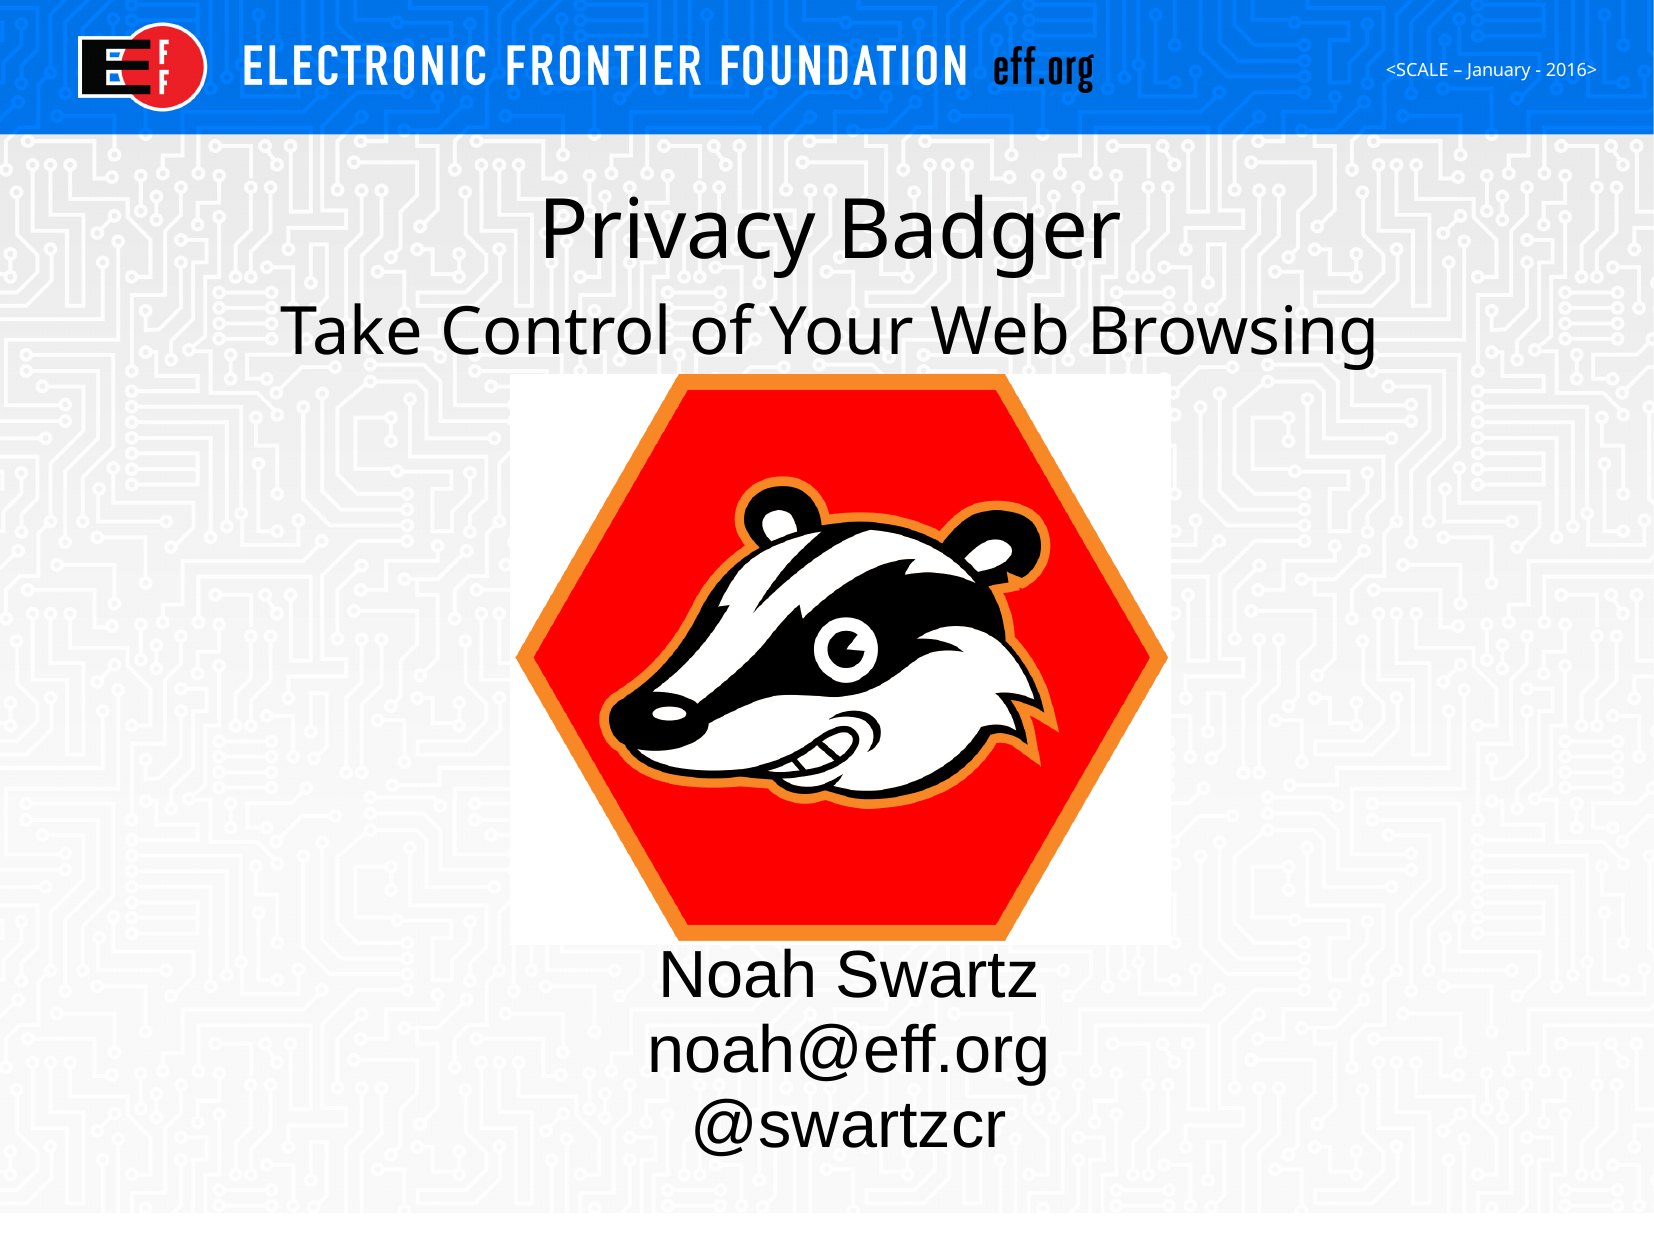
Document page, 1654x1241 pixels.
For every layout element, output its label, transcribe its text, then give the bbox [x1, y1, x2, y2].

subtitle Noah Swartz noah@eff.org @swartzcr [105, 930, 1594, 1170]
picture [0, 0, 1654, 1213]
title Privacy Badger Take Control of Your Web Browsing [86, 167, 1576, 376]
